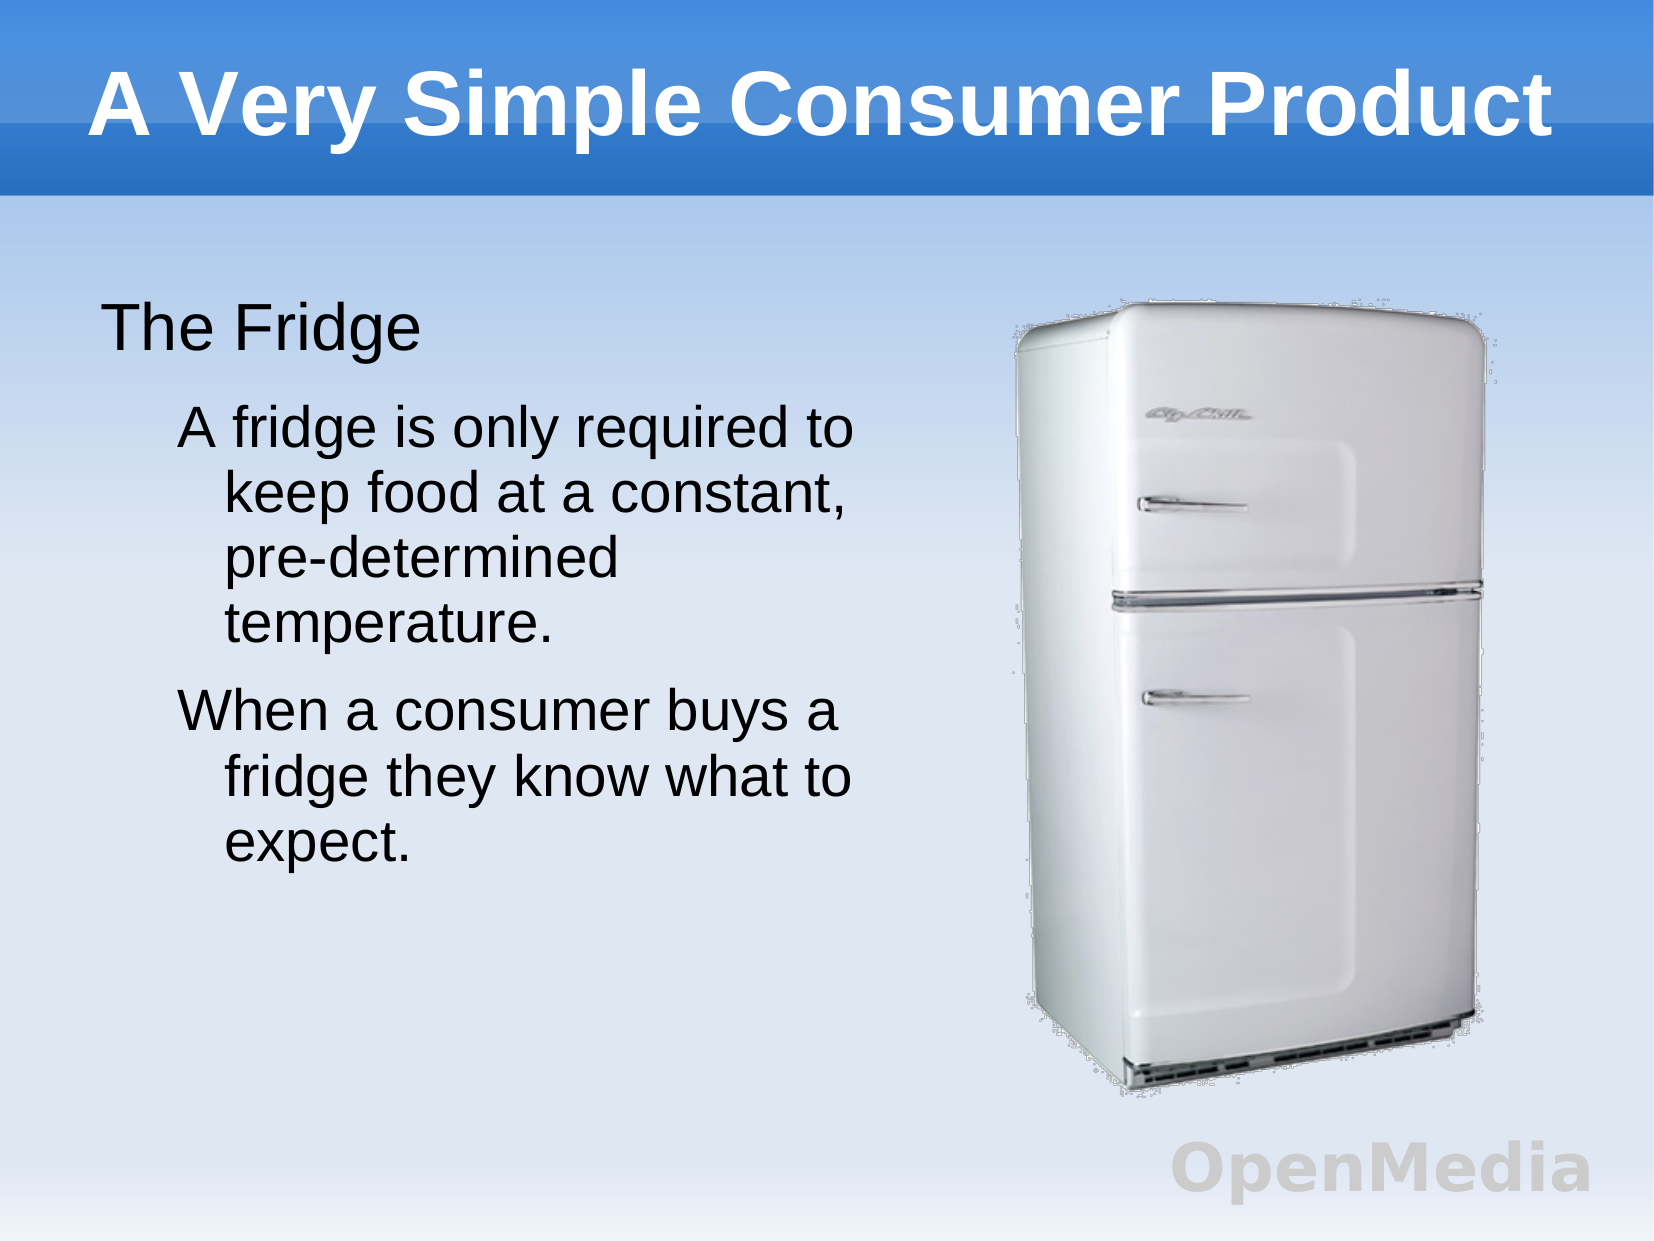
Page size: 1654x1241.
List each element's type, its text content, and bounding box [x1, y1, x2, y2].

list The Fridge A fridge is only required to keep food at a constant, pre-determined temperature. When a consumer buys a fridge they know what to expect. [82, 290, 916, 1094]
picture [0, 0, 1654, 1241]
title A Very Simple Consumer Product [76, 7, 1565, 200]
